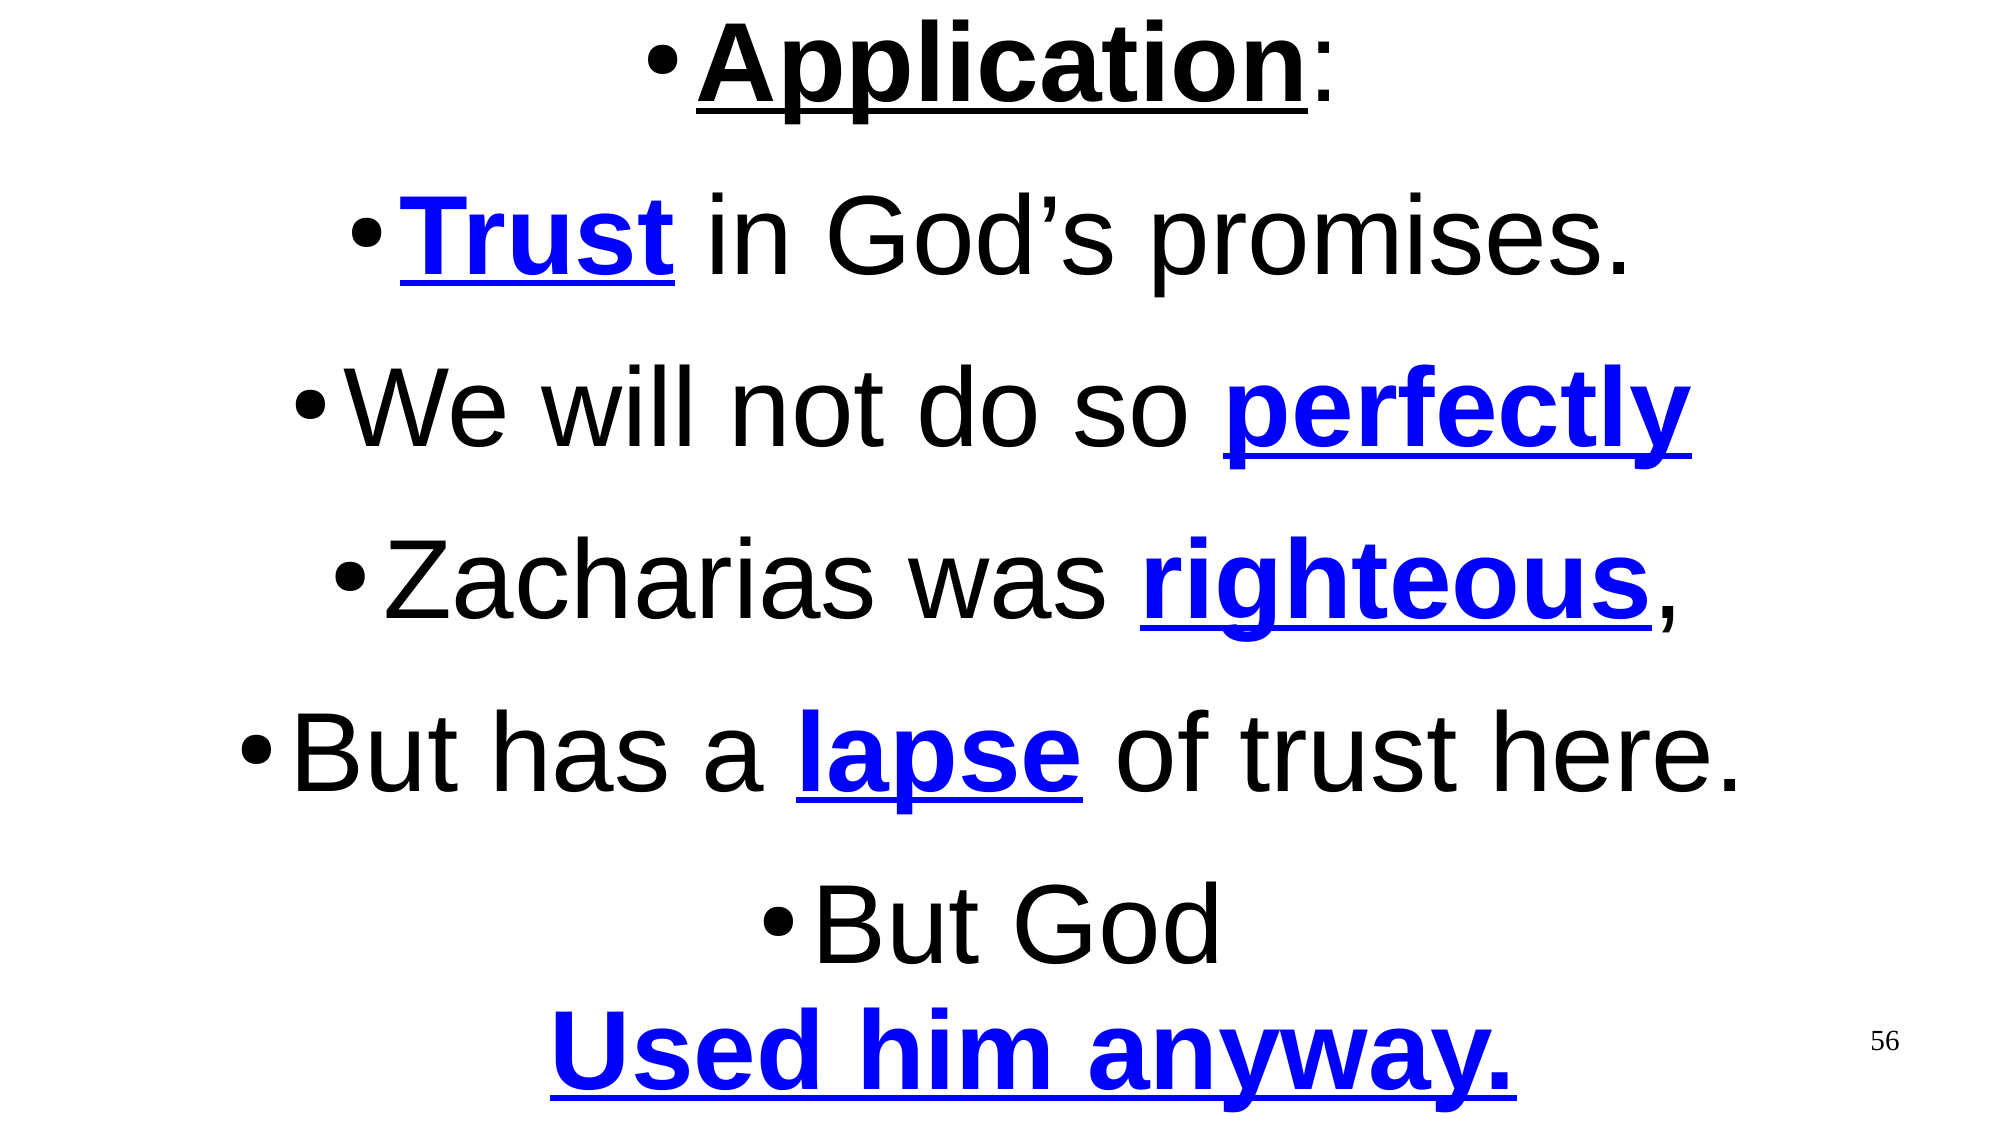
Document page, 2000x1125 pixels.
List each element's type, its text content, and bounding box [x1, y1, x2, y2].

list Application: Trust in God’s promises. We will not do so perfectly Zacharias was righteous, But has a lapse of trust here. But God Used him anyway. [0, 0, 1996, 1123]
